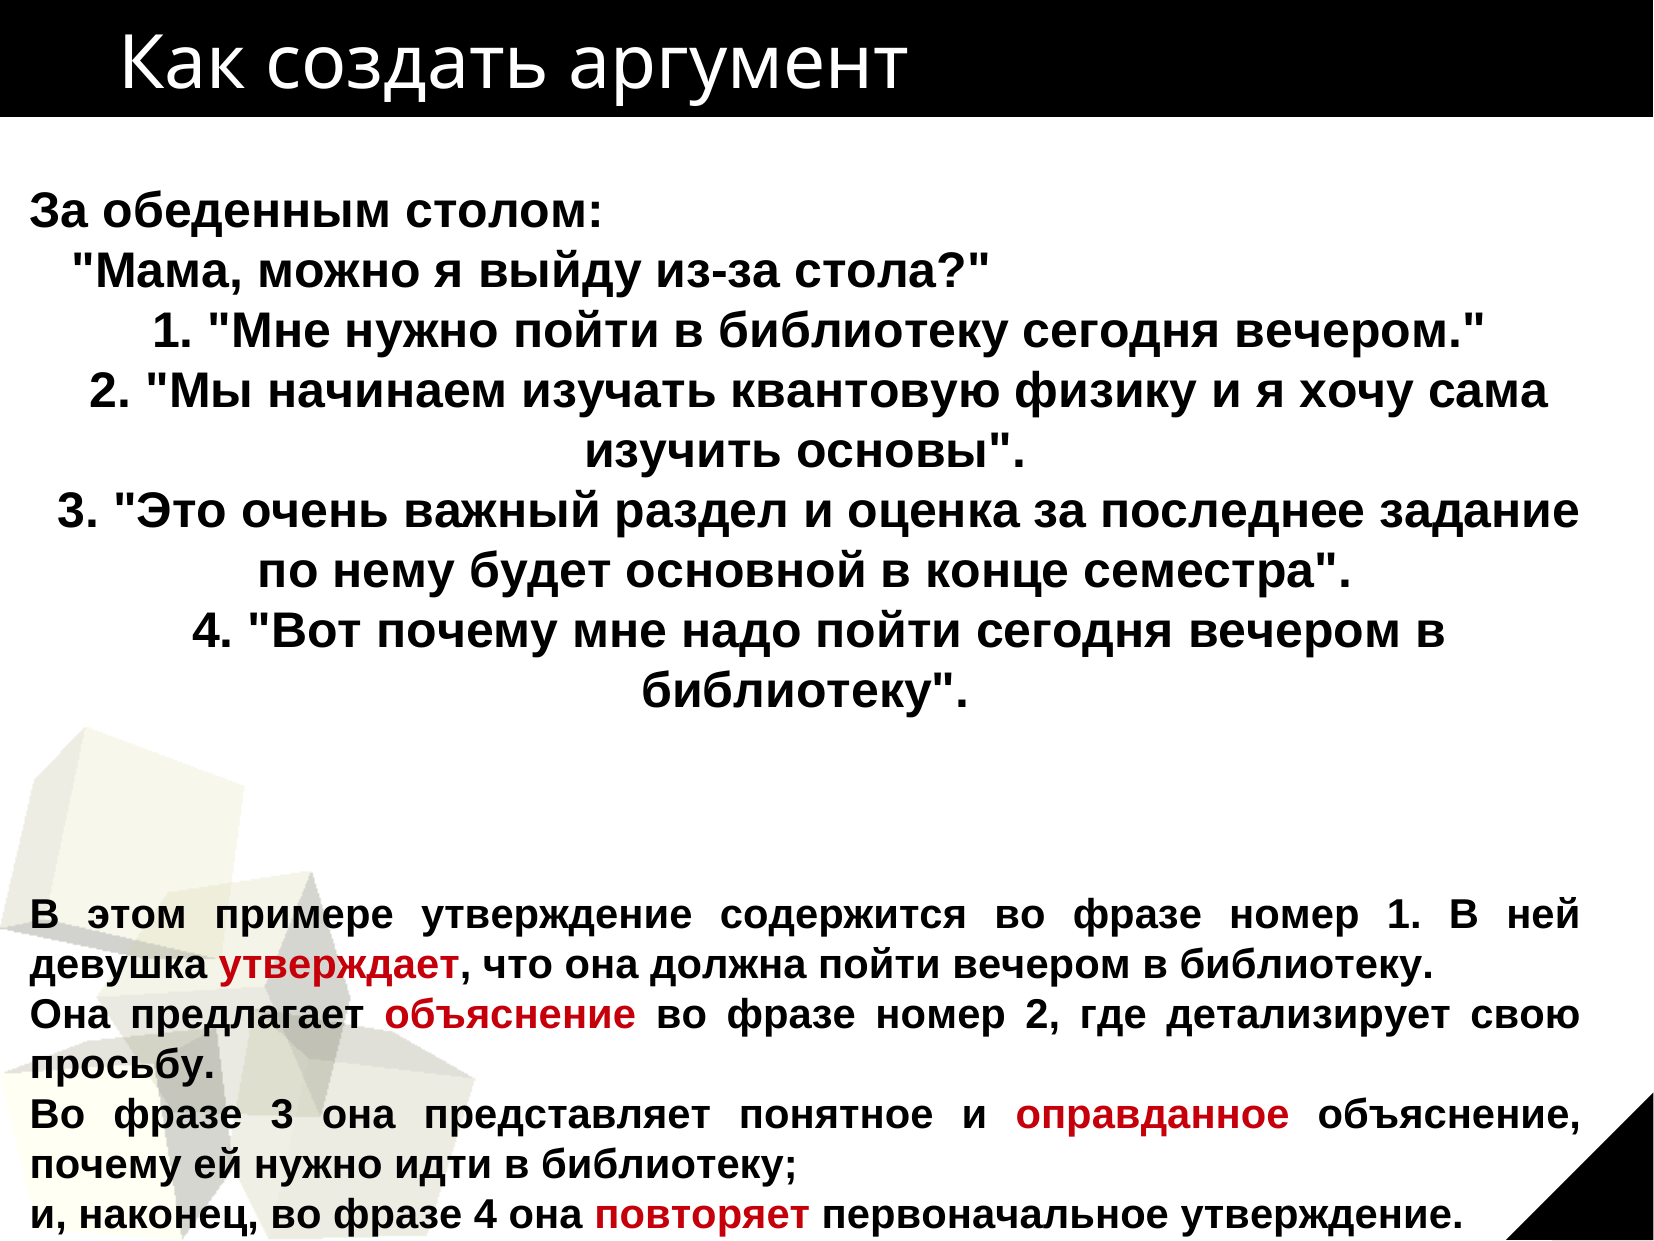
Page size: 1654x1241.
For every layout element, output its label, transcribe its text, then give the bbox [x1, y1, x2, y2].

title Как создать аргумент [118, 6, 1595, 112]
subtitle За обеденным столом: "Мама, можно я выйду из-за стола?" 1. "Мне нужно пойти в библиотеку сегодня вечером." 2. "Мы начинаем изучать квантовую физику и я хочу сама изучить основы". 3. "Это очень важный раздел и оценка за последнее задание по нему будет основной в конце семестра". 4. "Вот почему мне надо пойти сегодня вечером в библиотеку". В этом примере утверждение содержится во фразе номер 1. В ней девушка утверждает, что она должна пойти вечером в библиотеку. Она предлагает объяснение во фразе номер 2, где детализирует свою просьбу. Во фразе 3 она представляет понятное и оправданное объяснение, почему ей нужно идти в библиотеку; и, наконец, во фразе 4 она повторяет первоначальное утверждение. [29, 177, 1597, 1200]
